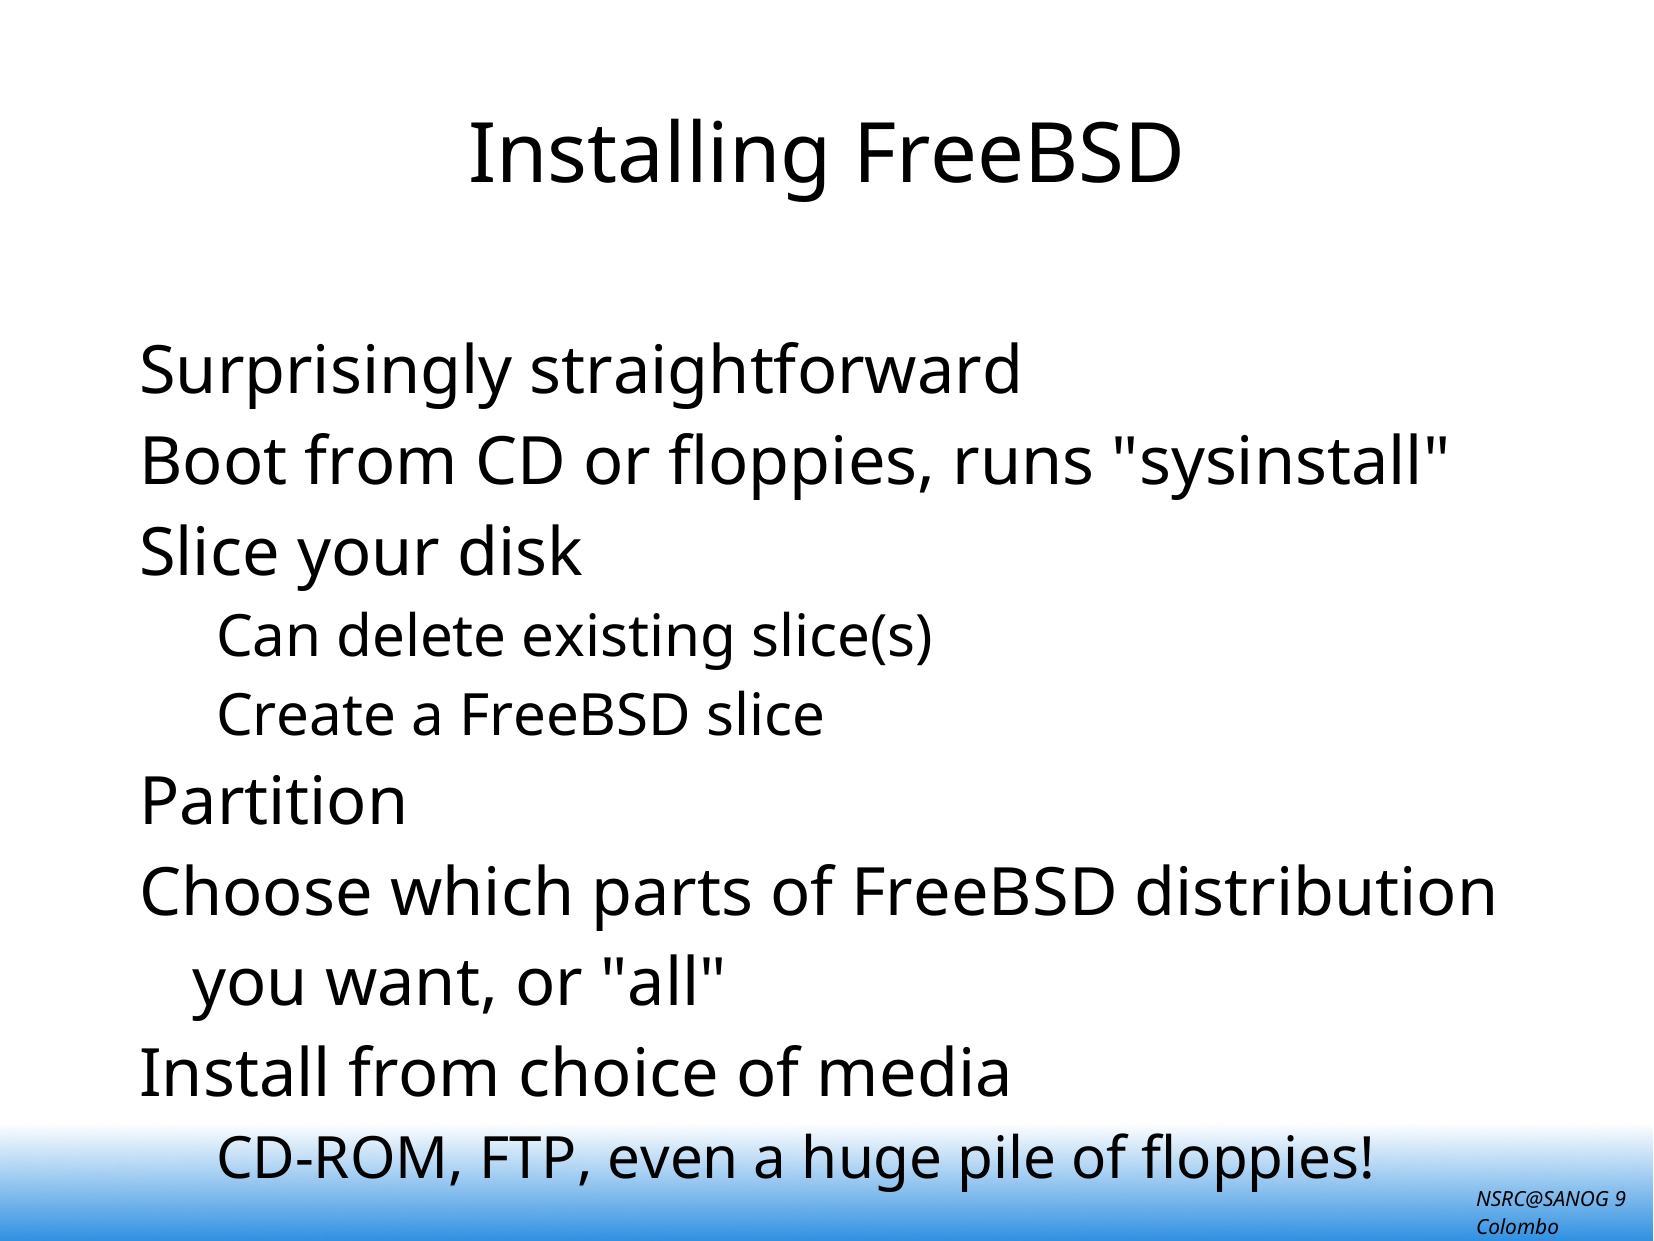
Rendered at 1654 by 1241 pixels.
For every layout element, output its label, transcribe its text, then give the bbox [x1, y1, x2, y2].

title Installing FreeBSD [121, 46, 1534, 254]
list Surprisingly straightforward Boot from CD or floppies, runs "sysinstall" Slice your disk Can delete existing slice(s) Create a FreeBSD slice Partition Choose which parts of FreeBSD distribution you want, or "all" Install from choice of media CD-ROM, FTP, even a huge pile of floppies! [121, 322, 1561, 1133]
picture [0, 1122, 1653, 1241]
